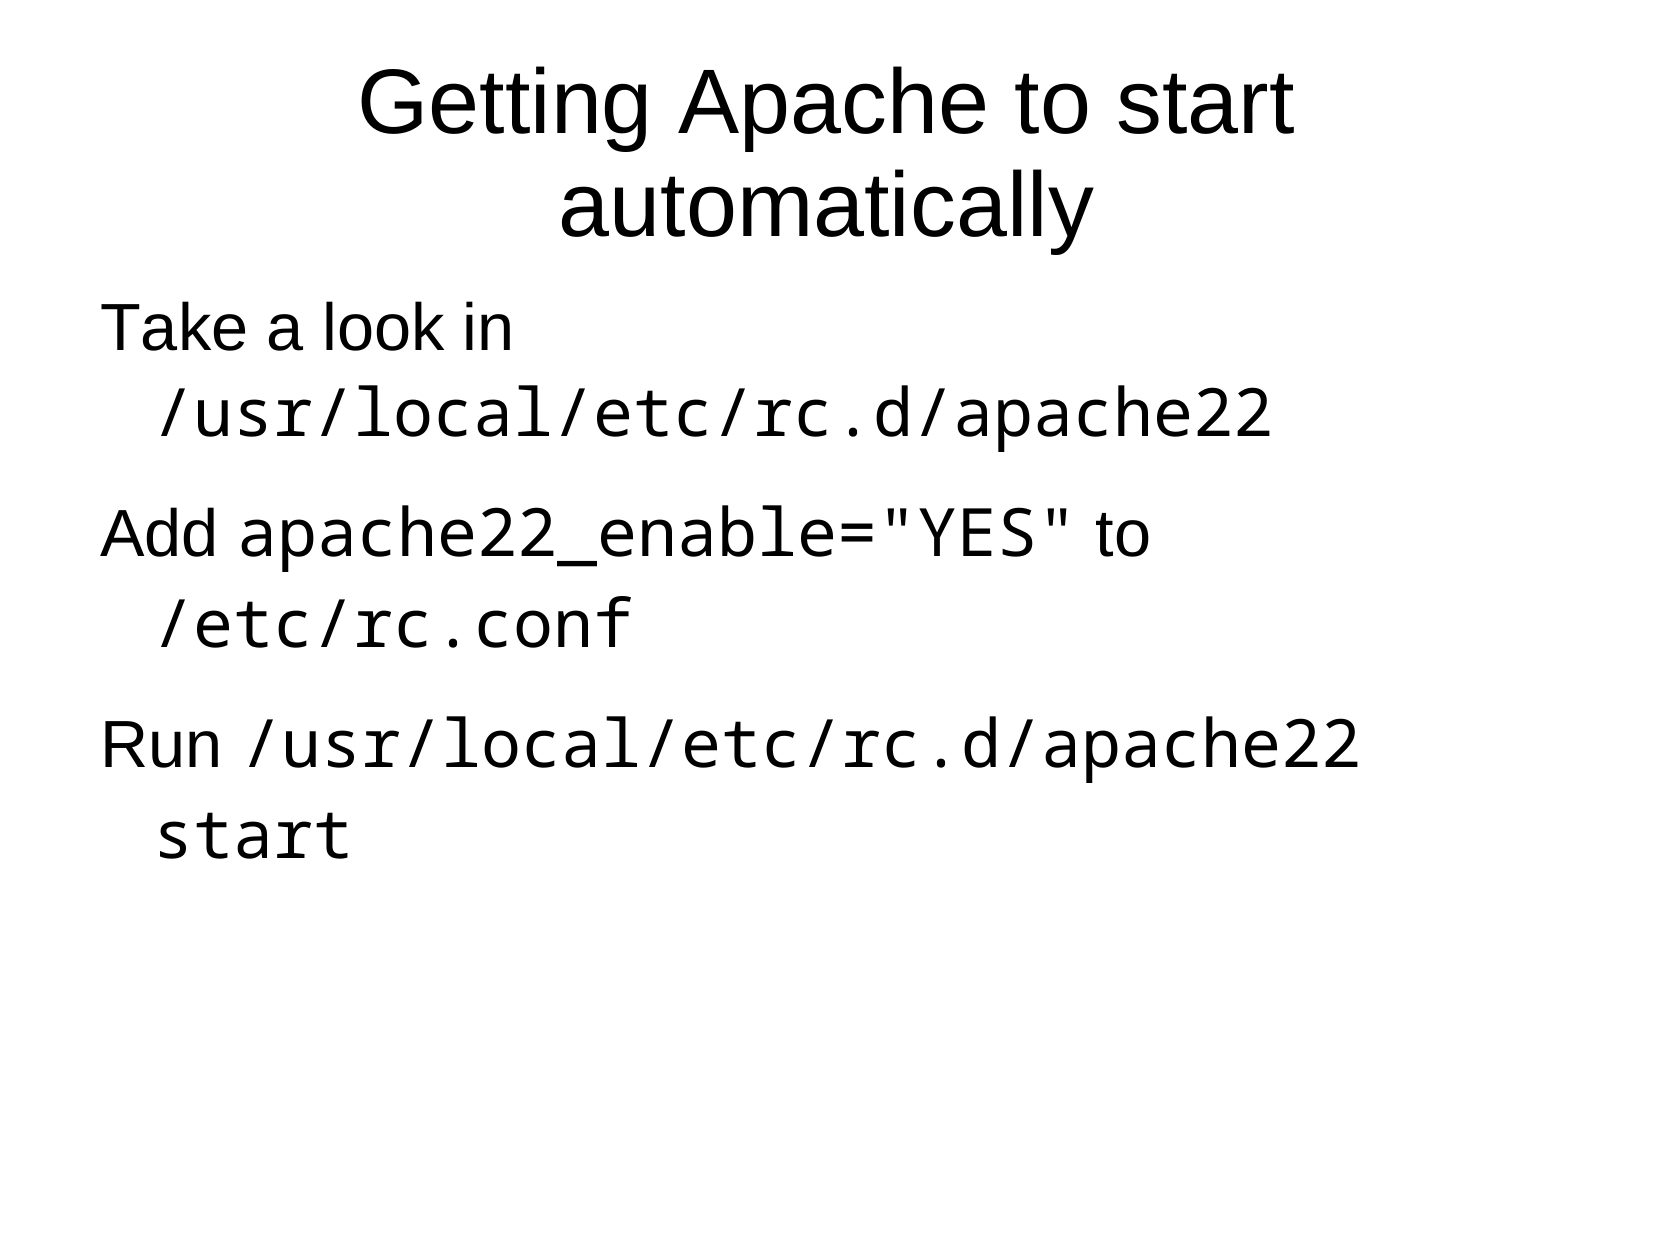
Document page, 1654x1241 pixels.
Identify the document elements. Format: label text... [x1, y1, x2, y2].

list Take a look in /usr/local/etc/rc.d/apache22 Add apache22_enable="YES" to /etc/rc.conf Run /usr/local/etc/rc.d/apache22 start [82, 290, 1571, 1094]
title Getting Apache to start automatically [82, 16, 1571, 290]
